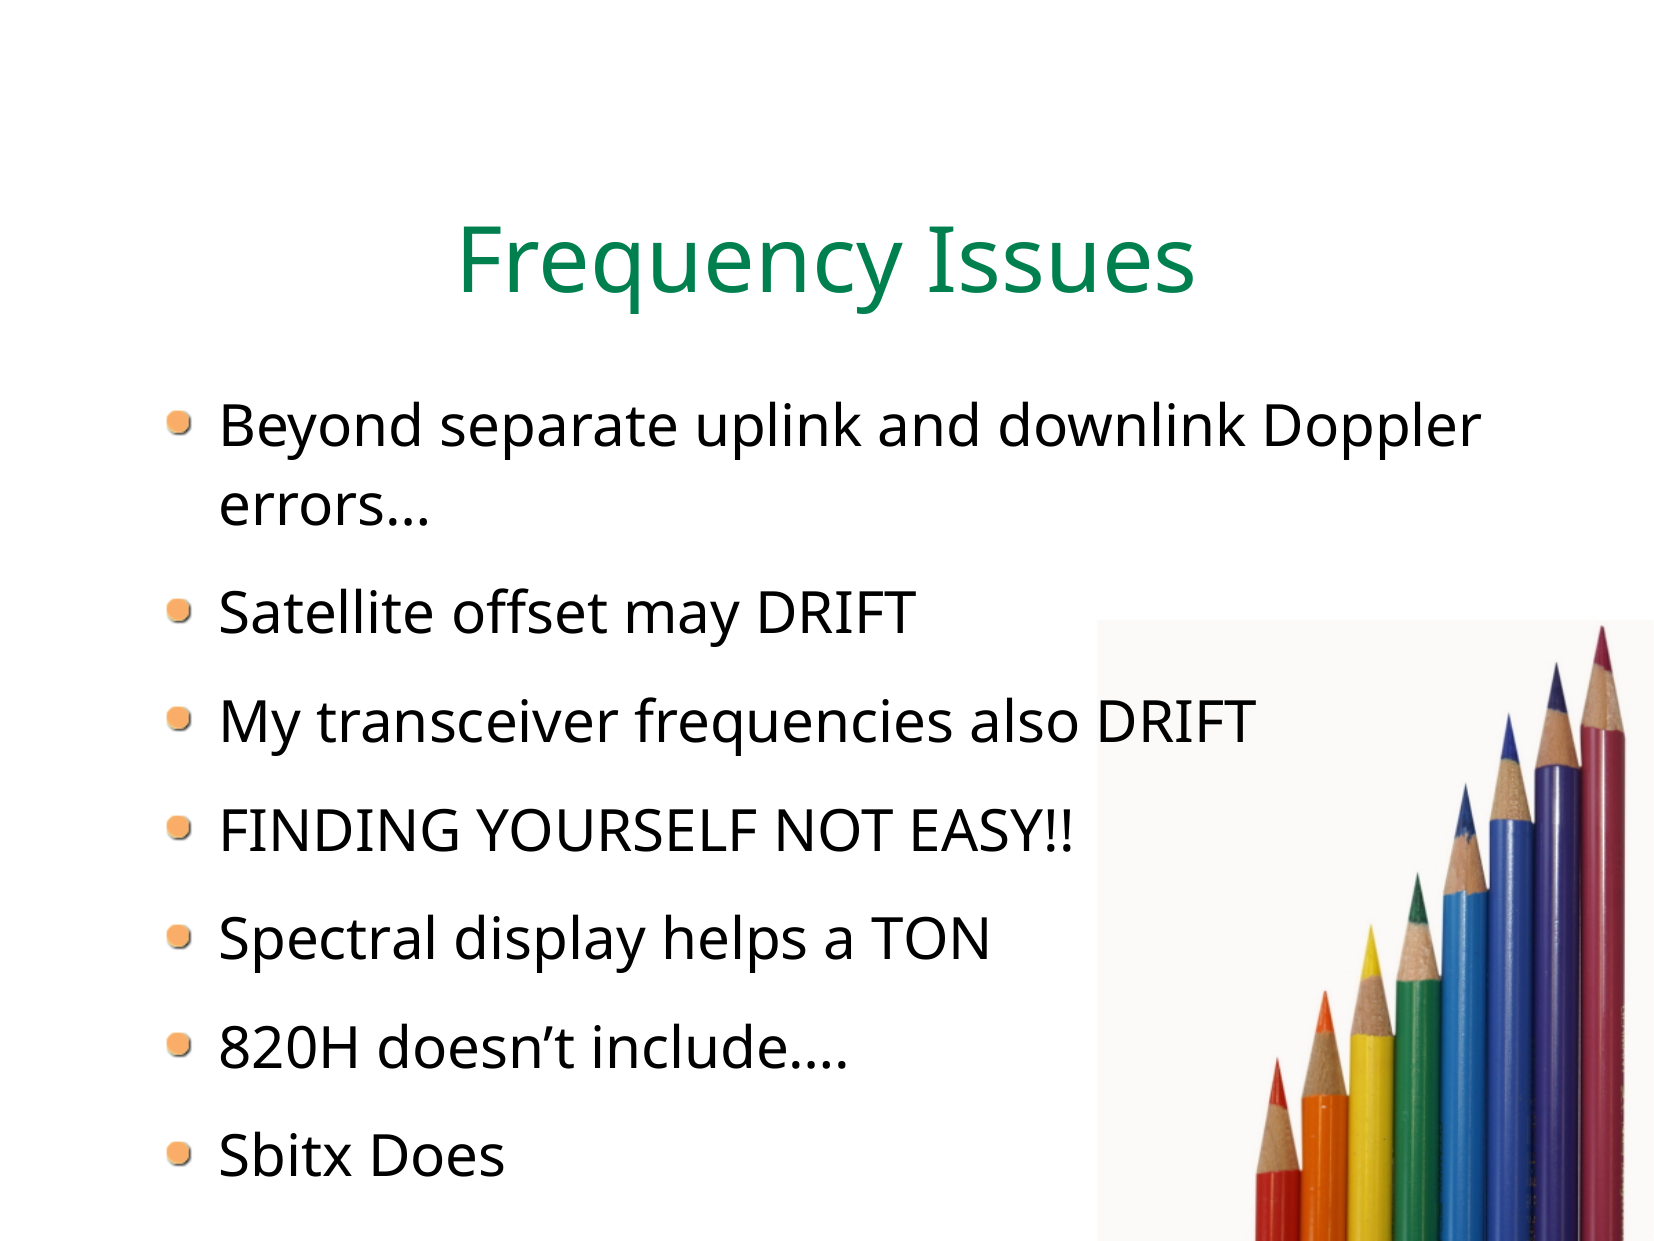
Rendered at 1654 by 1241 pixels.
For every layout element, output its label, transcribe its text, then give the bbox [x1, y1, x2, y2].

title Frequency Issues [147, 153, 1506, 361]
list Beyond separate uplink and downlink Doppler errors… Satellite offset may DRIFT My transceiver frequencies also DRIFT FINDING YOURSELF NOT EASY!! Spectral display helps a TON 820H doesn’t include…. Sbitx Does [147, 383, 1506, 1146]
picture [0, 0, 1654, 1241]
